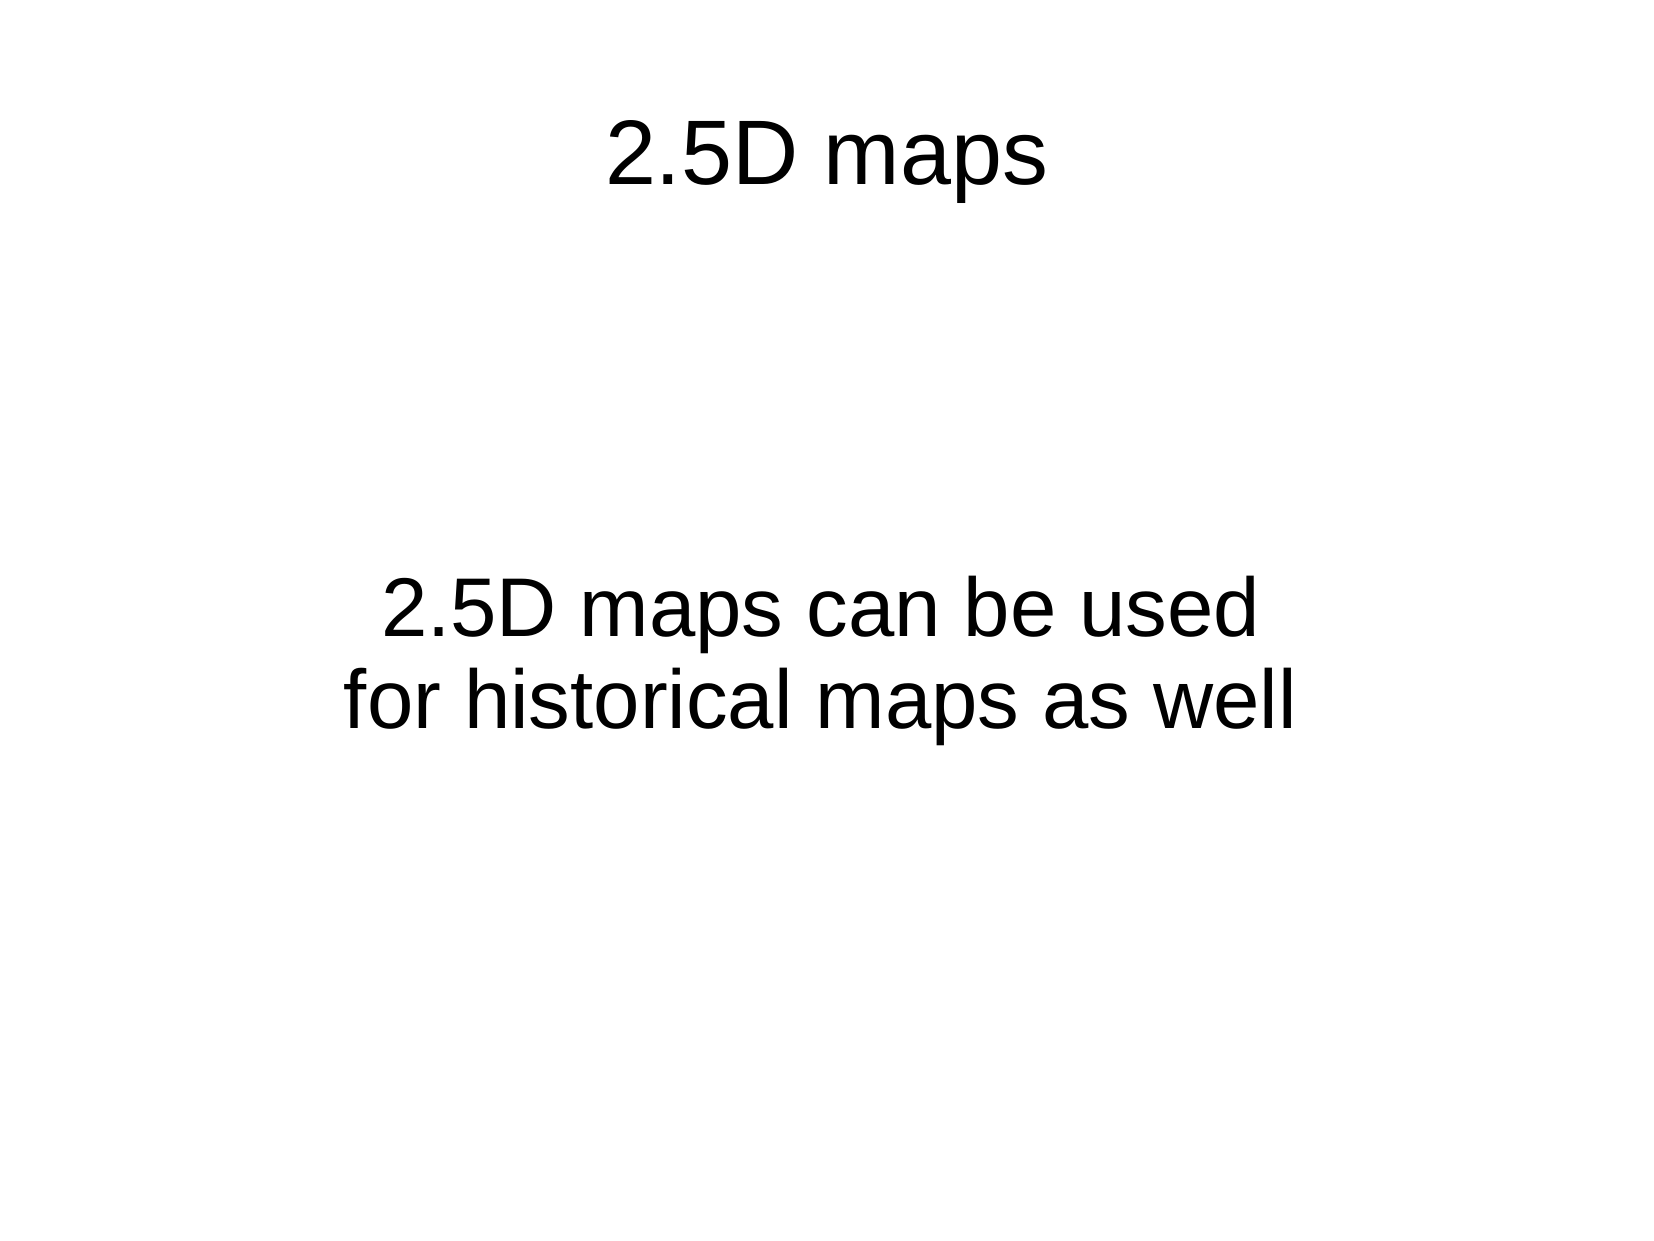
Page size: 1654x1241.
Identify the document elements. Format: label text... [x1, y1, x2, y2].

title 2.5D maps [82, 49, 1571, 257]
subtitle 2.5D maps can be used for historical maps as well [76, 244, 1565, 1063]
